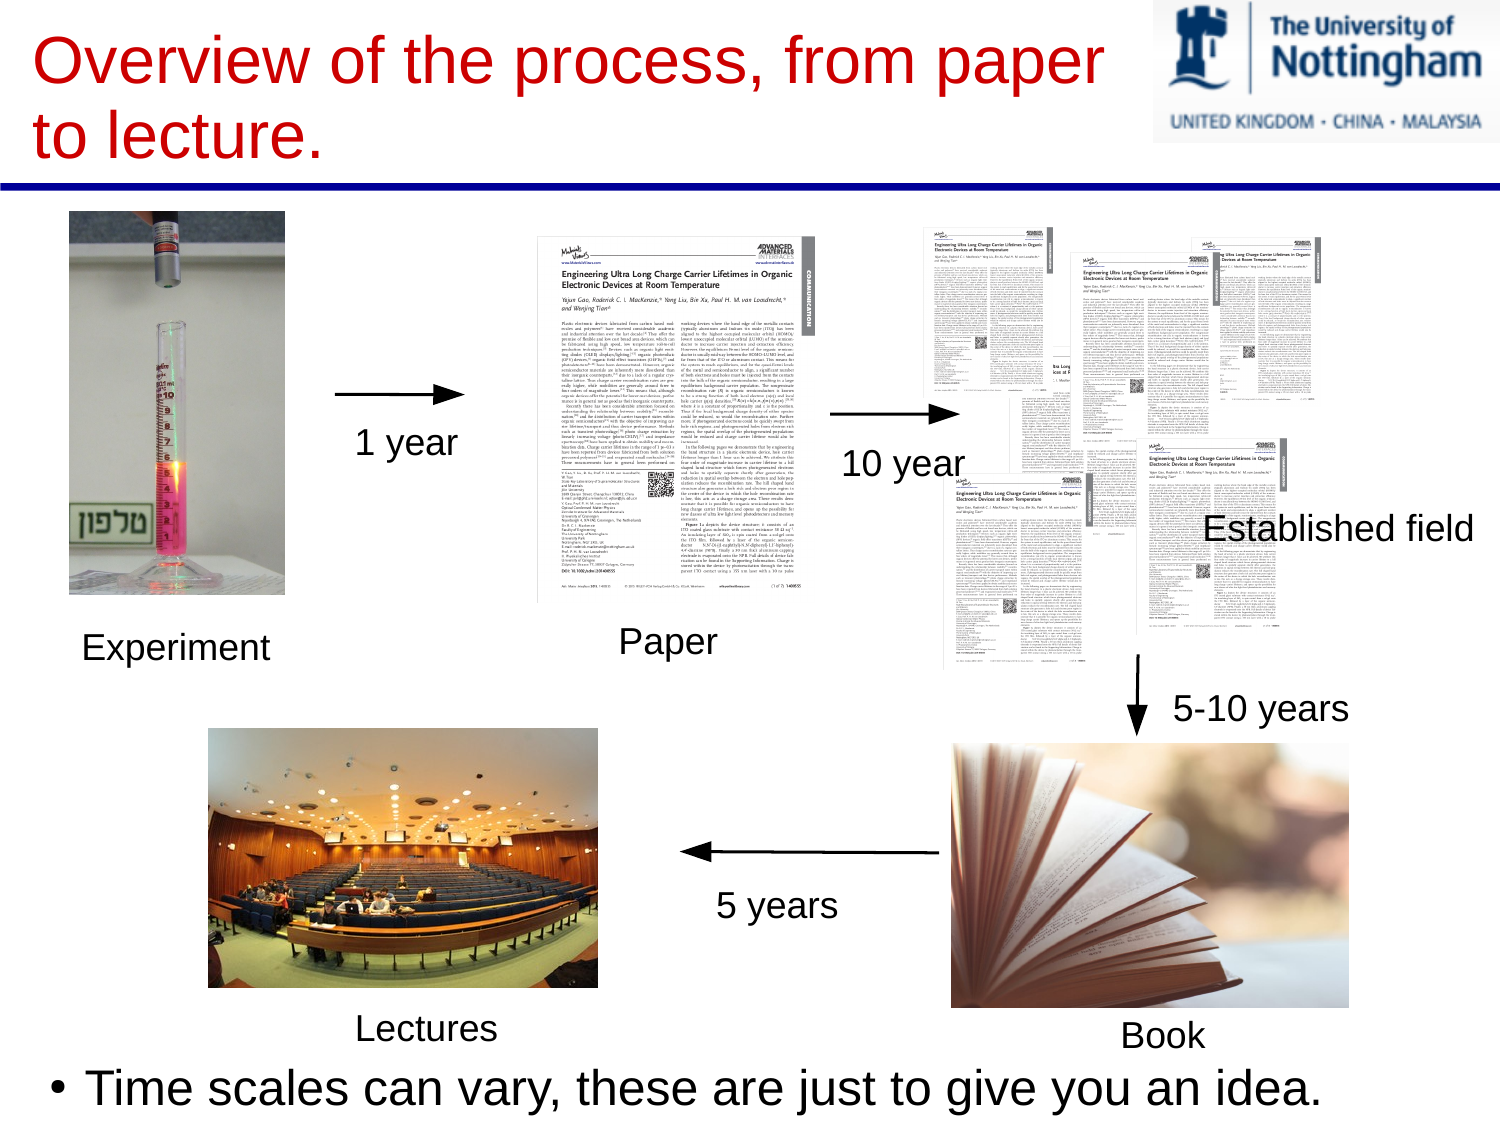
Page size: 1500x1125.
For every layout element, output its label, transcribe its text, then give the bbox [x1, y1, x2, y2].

picture [923, 227, 1321, 671]
text_box Established field [1187, 500, 1490, 557]
text_box 5 years [701, 877, 934, 976]
text_box 1 year [339, 414, 474, 471]
picture [69, 211, 285, 595]
text_box Overview of the process, from paper to lecture. [17, 15, 1148, 199]
text_box Lectures [339, 999, 590, 1052]
text_box Book [1105, 1007, 1221, 1052]
text_box 10 year [826, 435, 981, 493]
text_box Paper [603, 613, 733, 671]
picture [951, 743, 1349, 1008]
picture [208, 728, 598, 988]
picture [537, 236, 815, 603]
text_box Experiment [66, 619, 286, 676]
text_box Time scales can vary, these are just to give you an idea. [34, 1052, 1500, 1125]
picture [1153, 0, 1500, 143]
text_box 5-10 years [1158, 679, 1391, 779]
